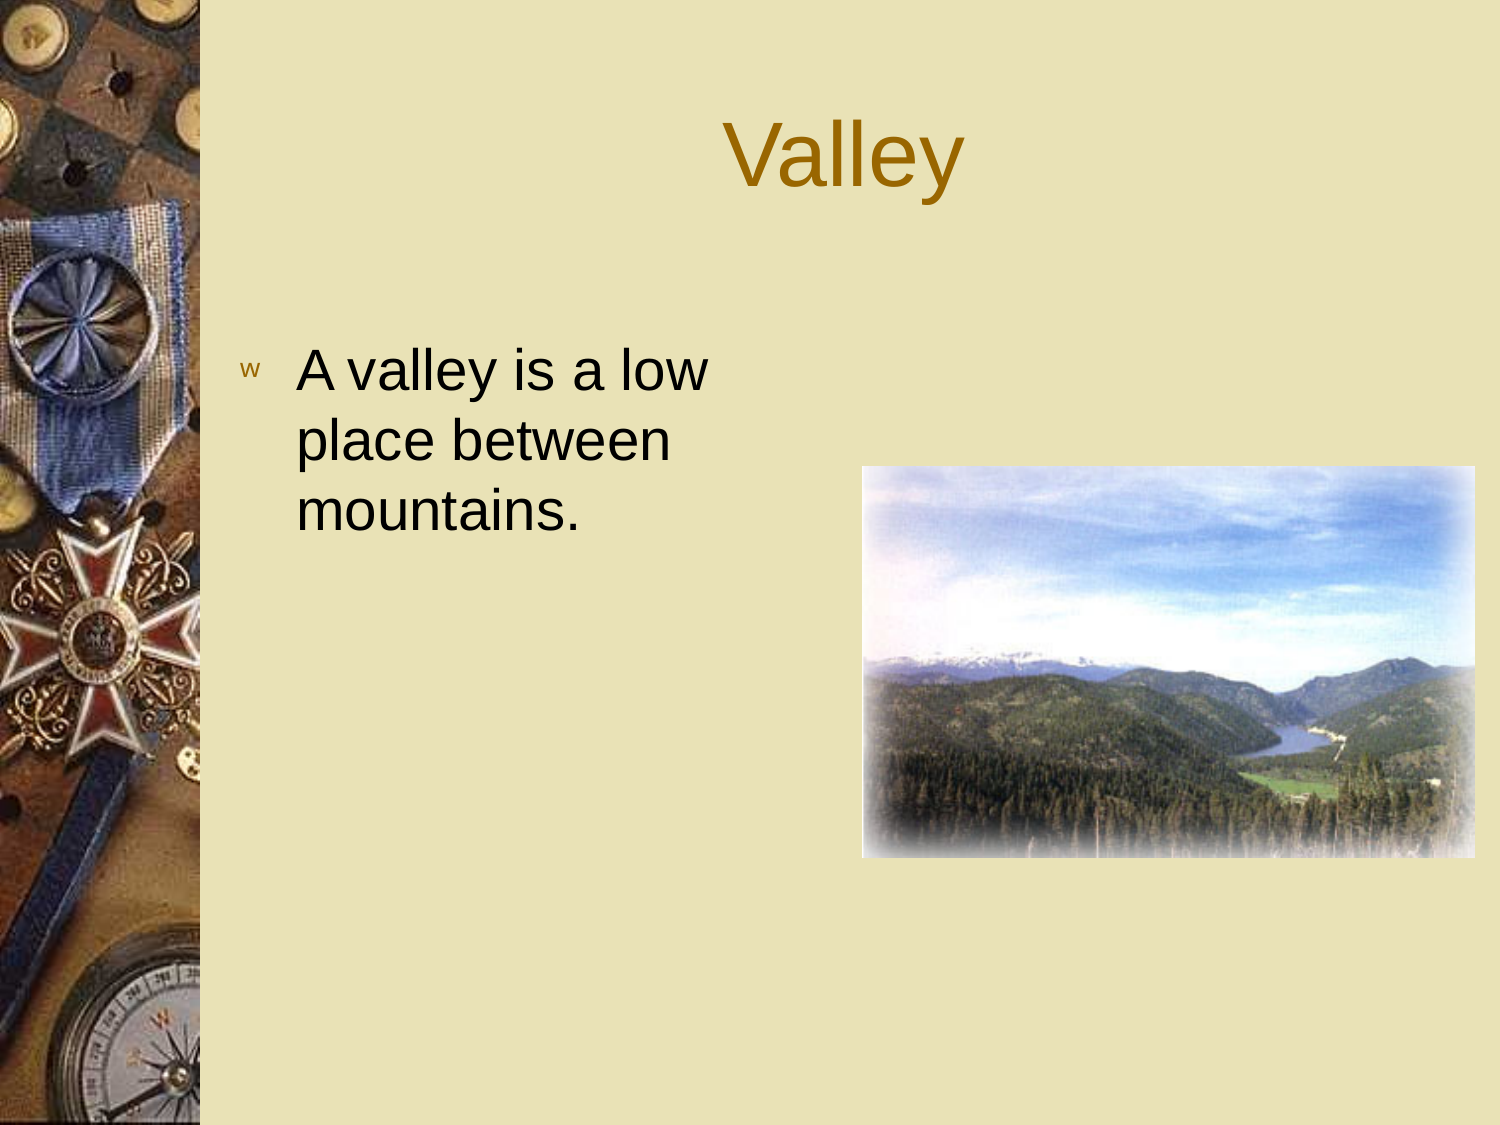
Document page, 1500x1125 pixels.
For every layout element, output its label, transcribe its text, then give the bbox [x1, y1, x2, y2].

list A valley is a low place between mountains. [225, 324, 838, 1000]
picture [862, 466, 1475, 859]
picture [0, 0, 200, 1125]
title Valley [225, 87, 1463, 275]
